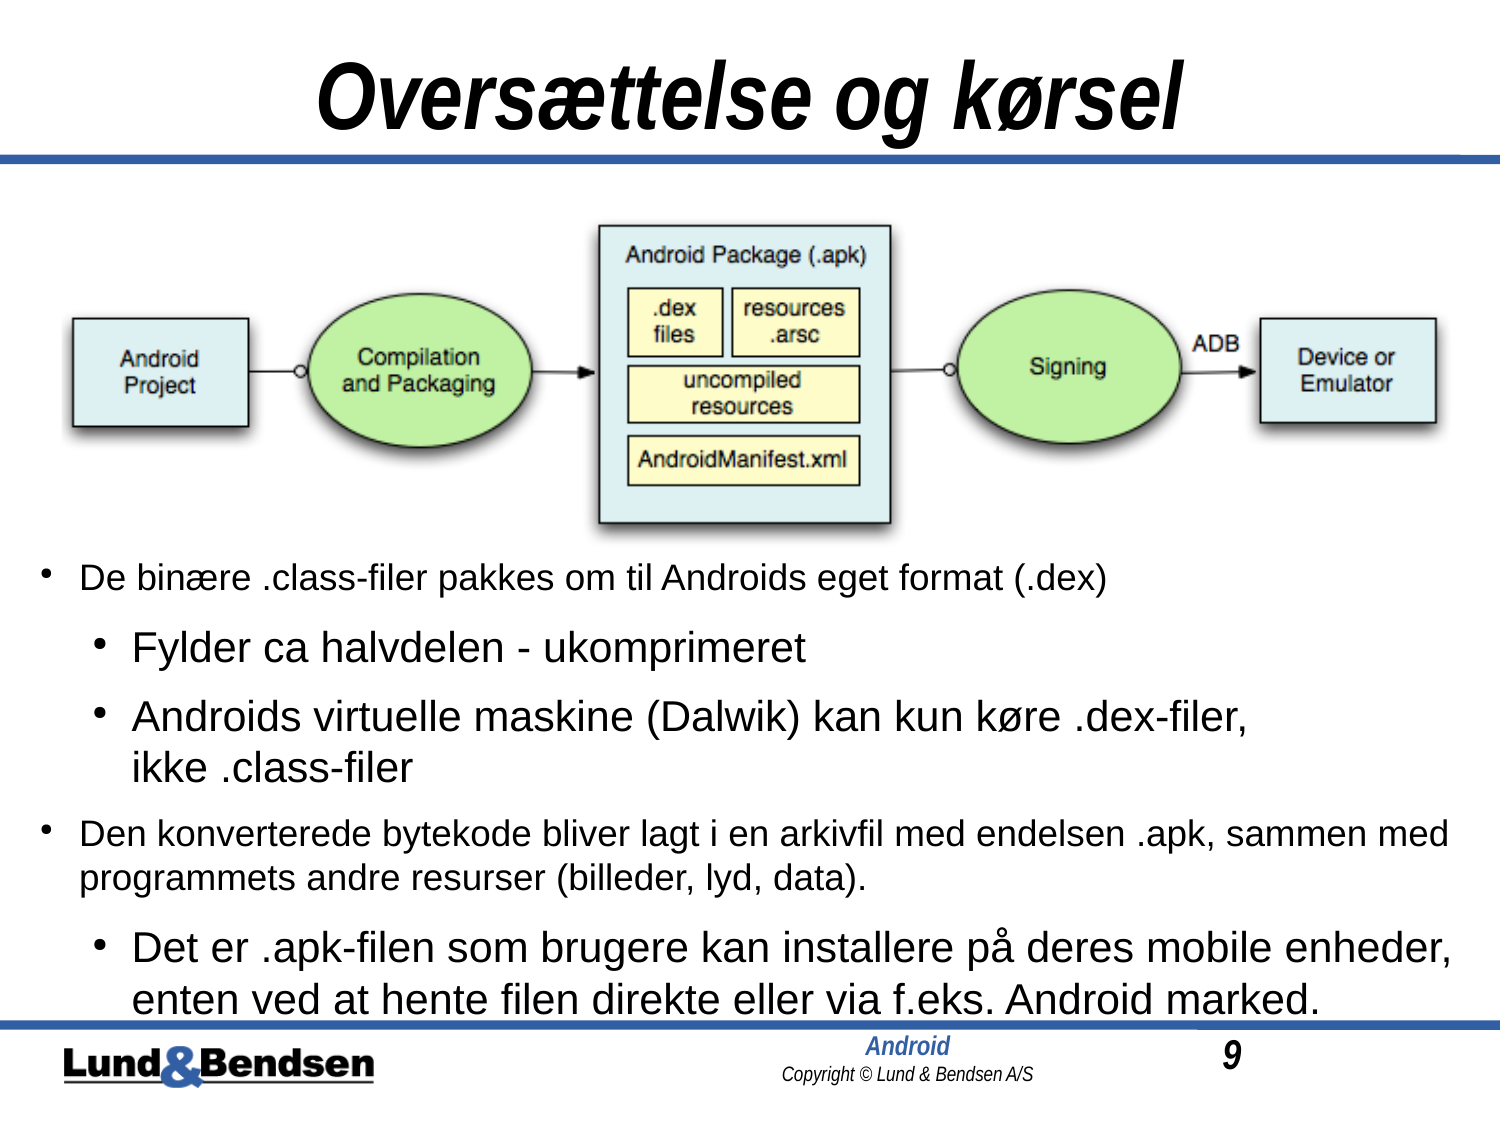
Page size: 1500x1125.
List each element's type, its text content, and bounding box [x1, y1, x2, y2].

list De binære .class-filer pakkes om til Androids eget format (.dex) Fylder ca halvdelen - ukomprimeret Androids virtuelle maskine (Dalwik) kan kun køre .dex-filer, ikke .class-filer Den konverterede bytekode bliver lagt i en arkivfil med endelsen .apk, sammen med programmets andre resurser (billeder, lyd, data). Det er .apk-filen som brugere kan installere på deres mobile enheder, enten ved at hente filen direkte eller via f.eks. Android marked. [26, 552, 1474, 1063]
picture [61, 195, 1474, 552]
title Oversættelse og kørsel [75, 0, 1425, 186]
picture [61, 1063, 377, 1091]
